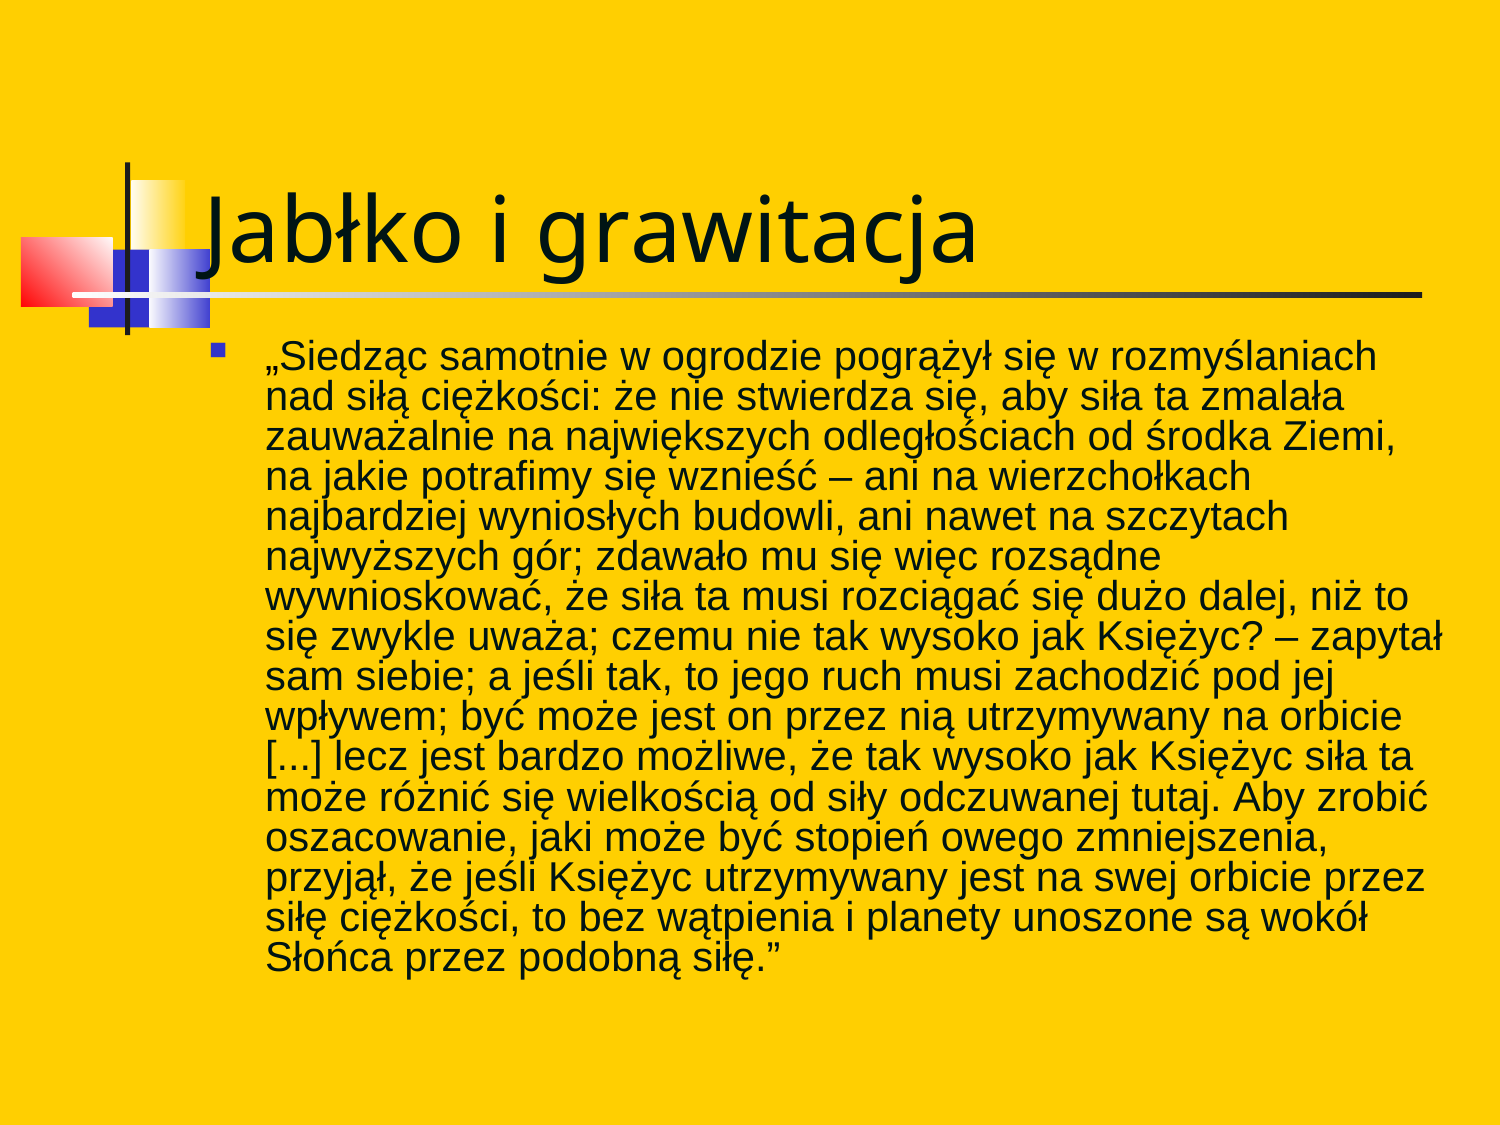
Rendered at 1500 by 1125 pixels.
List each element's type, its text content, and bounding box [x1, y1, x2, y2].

title Jabłko i grawitacja [188, 101, 1468, 289]
list „Siedząc samotnie w ogrodzie pogrążył się w rozmyślaniach nad siłą ciężkości: że nie stwierdza się, aby siła ta zmalała zauważalnie na największych odległościach od środka Ziemi, na jakie potrafimy się wznieść – ani na wierzchołkach najbardziej wyniosłych budowli, ani nawet na szczytach najwyższych gór; zdawało mu się więc rozsądne wywnioskować, że siła ta musi rozciągać się dużo dalej, niż to się zwykle uważa; czemu nie tak wysoko jak Księżyc? – zapytał sam siebie; a jeśli tak, to jego ruch musi zachodzić pod jej wpływem; być może jest on przez nią utrzymywany na orbicie [...] lecz jest bardzo możliwe, że tak wysoko jak Księżyc siła ta może różnić się wielkością od siły odczuwanej tutaj. Aby zrobić oszacowanie, jaki może być stopień owego zmniejszenia, przyjął, że jeśli Księżyc utrzymywany jest na swej orbicie przez siłę ciężkości, to bez wątpienia i planety unoszone są wokół Słońca przez podobną siłę.” [193, 331, 1469, 1007]
